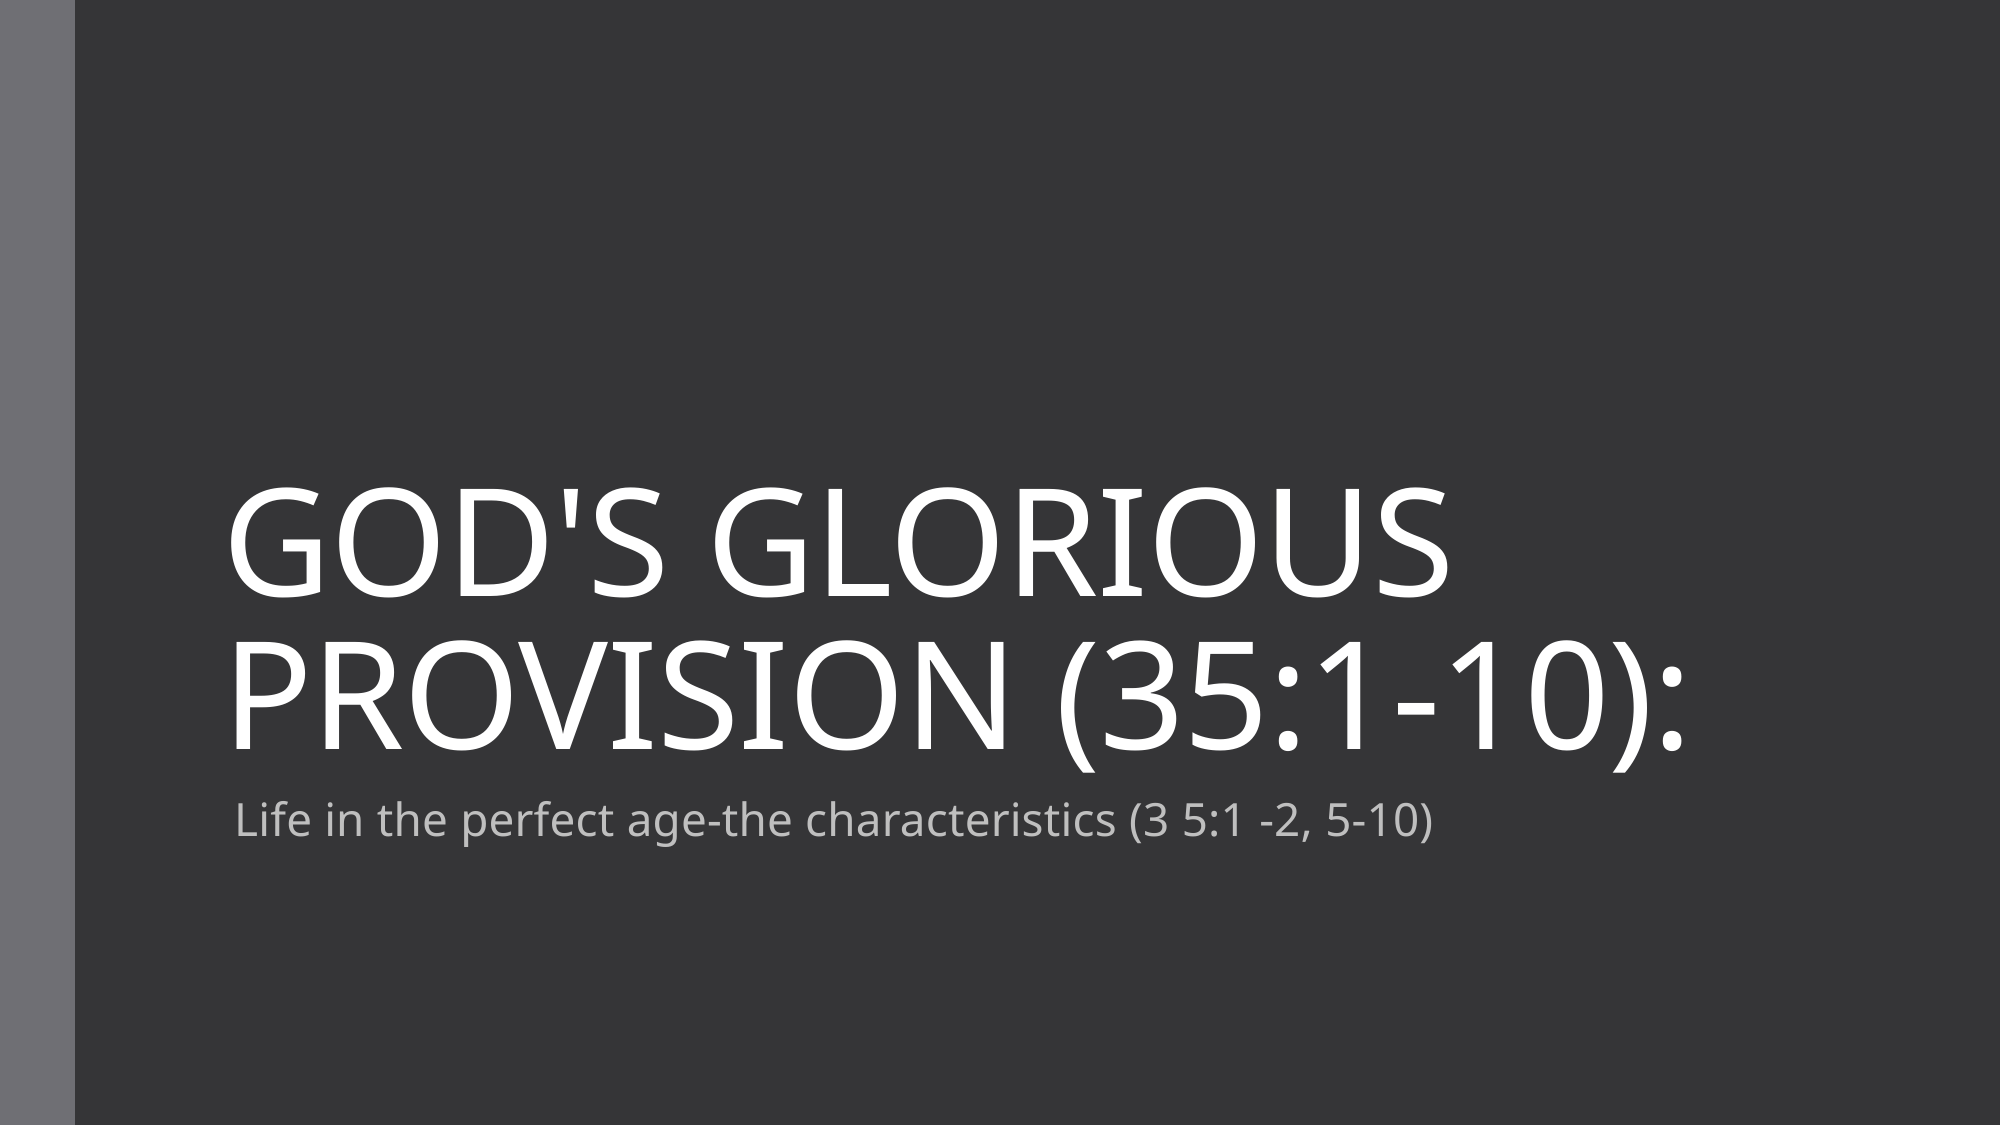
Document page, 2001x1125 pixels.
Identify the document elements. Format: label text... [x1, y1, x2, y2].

title GOD'S GLORIOUS PROVISION (35:1-10): [206, 124, 1752, 787]
subtitle Life in the perfect age-the characteristics (3 5:1 -2, 5-10) [206, 787, 1752, 1066]
